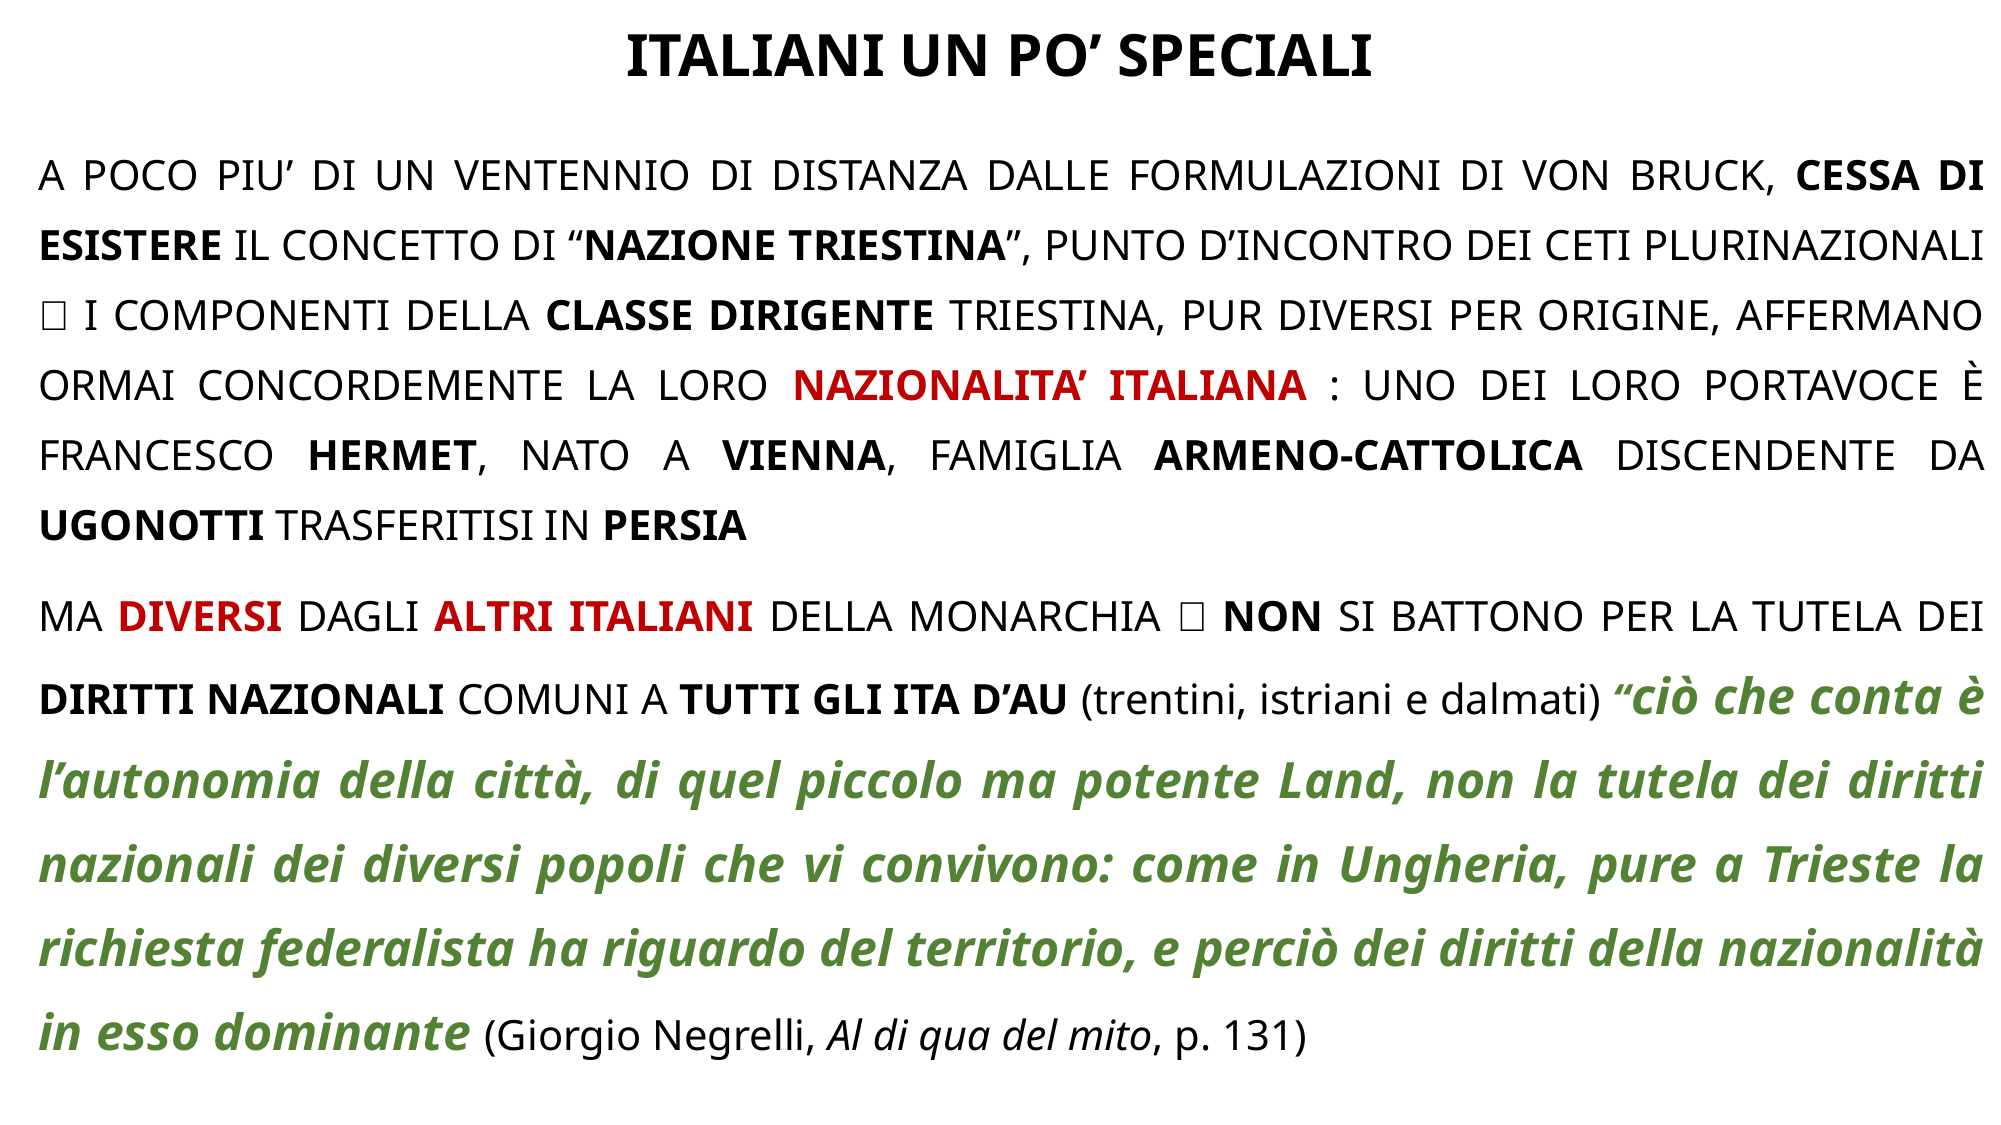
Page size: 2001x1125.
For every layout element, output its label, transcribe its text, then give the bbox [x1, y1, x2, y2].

title ITALIANI UN PO’ SPECIALI [137, 16, 1863, 98]
list A POCO PIU’ DI UN VENTENNIO DI DISTANZA DALLE FORMULAZIONI DI VON BRUCK, CESSA DI ESISTERE IL CONCETTO DI “NAZIONE TRIESTINA”, PUNTO D’INCONTRO DEI CETI PLURINAZIONALI  I COMPONENTI DELLA CLASSE DIRIGENTE TRIESTINA, PUR DIVERSI PER ORIGINE, AFFERMANO ORMAI CONCORDEMENTE LA LORO NAZIONALITA’ ITALIANA : UNO DEI LORO PORTAVOCE È FRANCESCO HERMET, NATO A VIENNA, FAMIGLIA ARMENO-CATTOLICA DISCENDENTE DA UGONOTTI TRASFERITISI IN PERSIA MA DIVERSI DAGLI ALTRI ITALIANI DELLA MONARCHIA  NON SI BATTONO PER LA TUTELA DEI DIRITTI NAZIONALI COMUNI A TUTTI GLI ITA D’AU (trentini, istriani e dalmati) “ciò che conta è l’autonomia della città, di quel piccolo ma potente Land, non la tutela dei diritti nazionali dei diversi popoli che vi convivono: come in Ungheria, pure a Trieste la richiesta federalista ha riguardo del territorio, e perciò dei diritti della nazionalità in esso dominante (Giorgio Negrelli, Al di qua del mito, p. 131) [23, 121, 2000, 1109]
